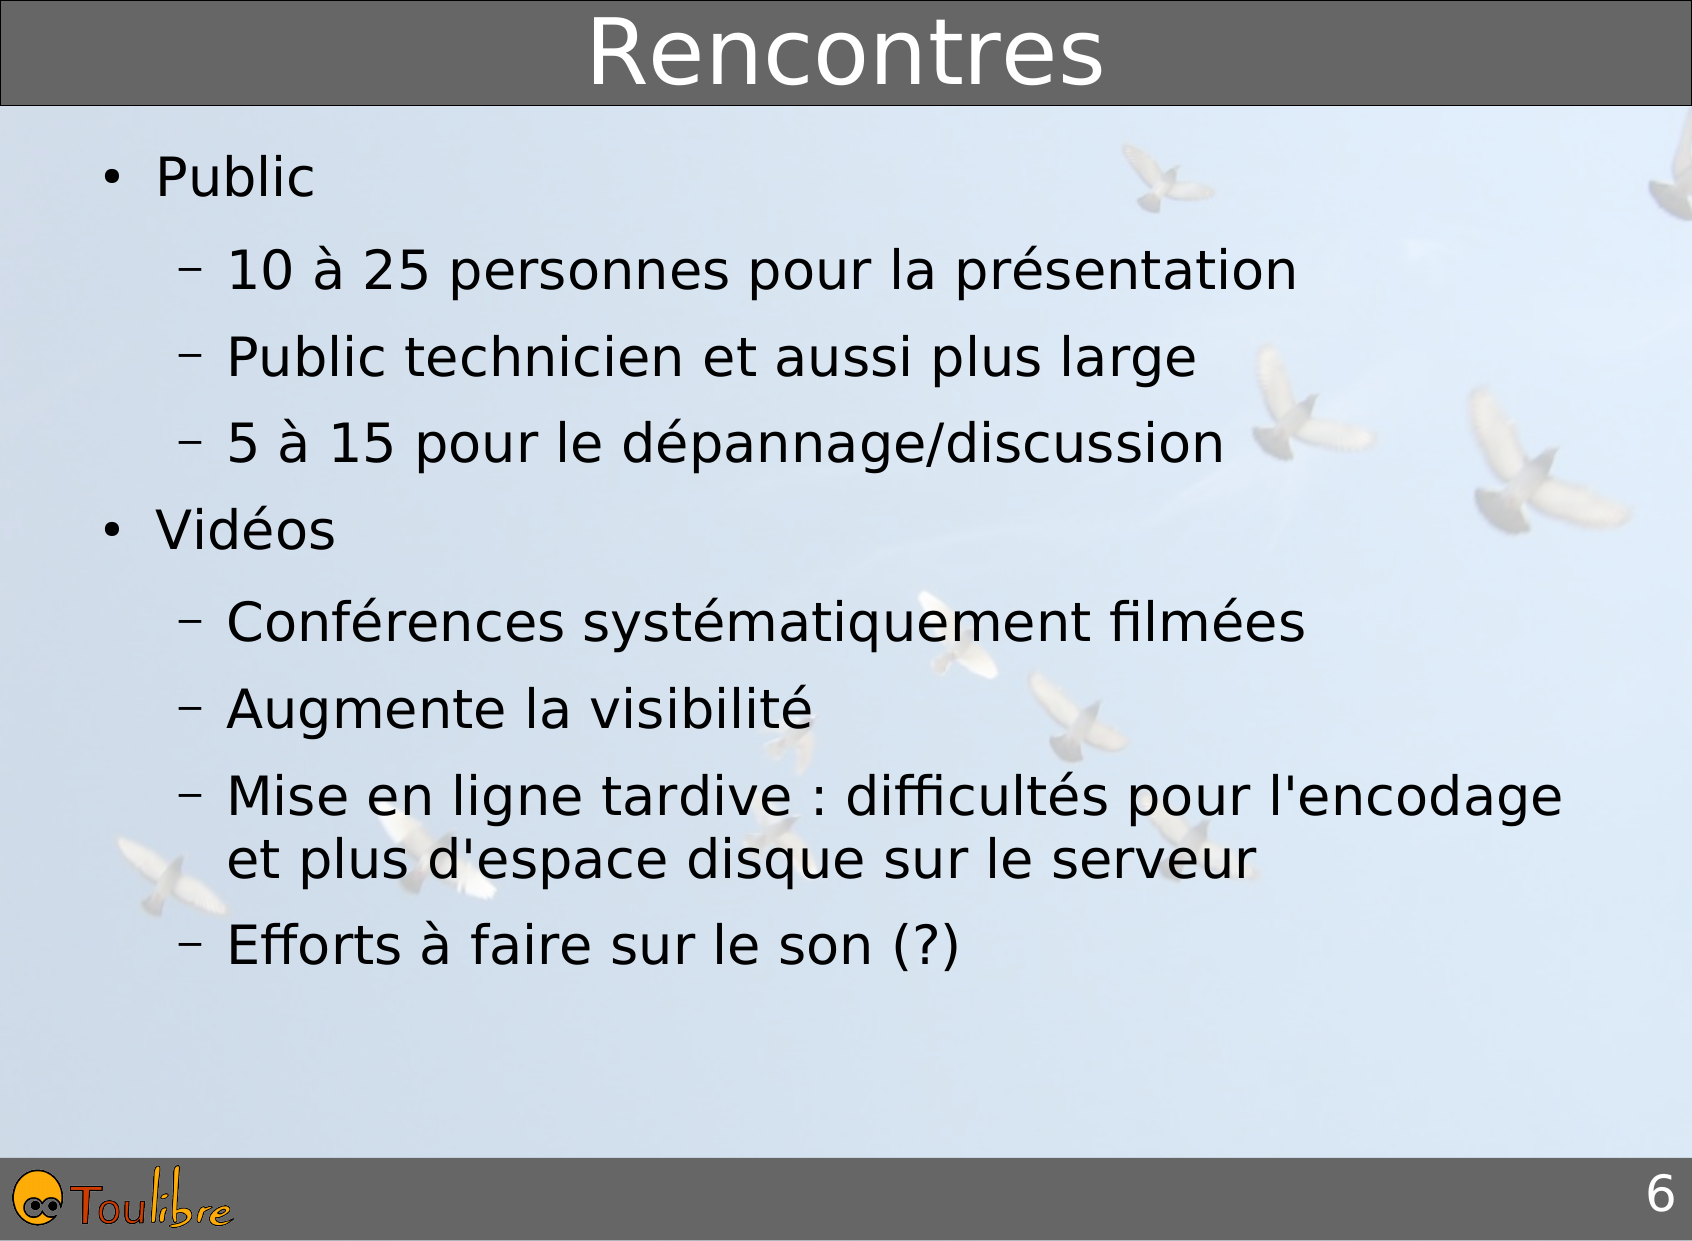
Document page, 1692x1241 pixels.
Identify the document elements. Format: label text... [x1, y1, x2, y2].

list Public 10 à 25 personnes pour la présentation Public technicien et aussi plus large 5 à 15 pour le dépannage/discussion Vidéos Conférences systématiquement filmées Augmente la visibilité Mise en ligne tardive : difficultés pour l'encodage et plus d'espace disque sur le serveur Efforts à faire sur le son (?) [84, 146, 1608, 978]
title Rencontres [0, 0, 1692, 107]
picture [12, 1165, 234, 1228]
